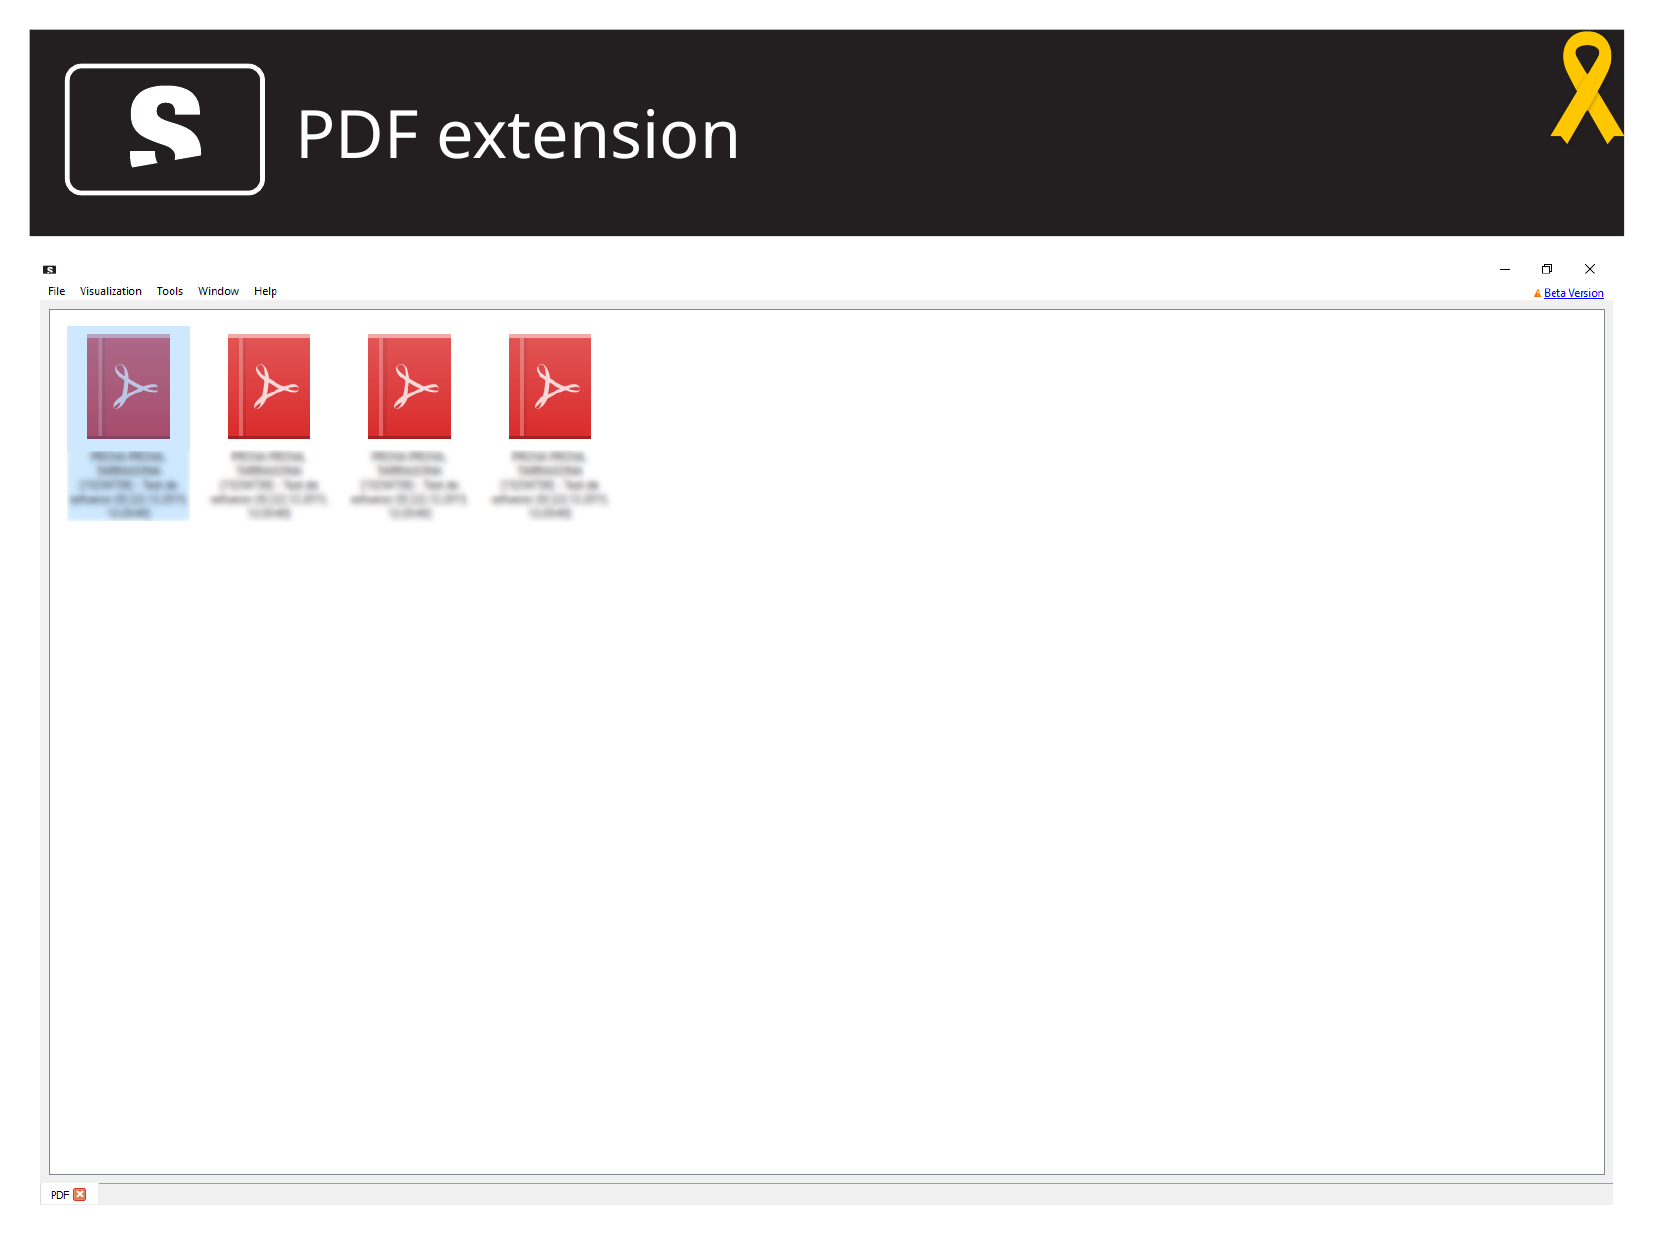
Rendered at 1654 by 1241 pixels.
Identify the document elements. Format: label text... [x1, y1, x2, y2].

picture [40, 259, 1613, 1205]
title PDF extension [295, 29, 1524, 237]
picture [1547, 29, 1625, 148]
